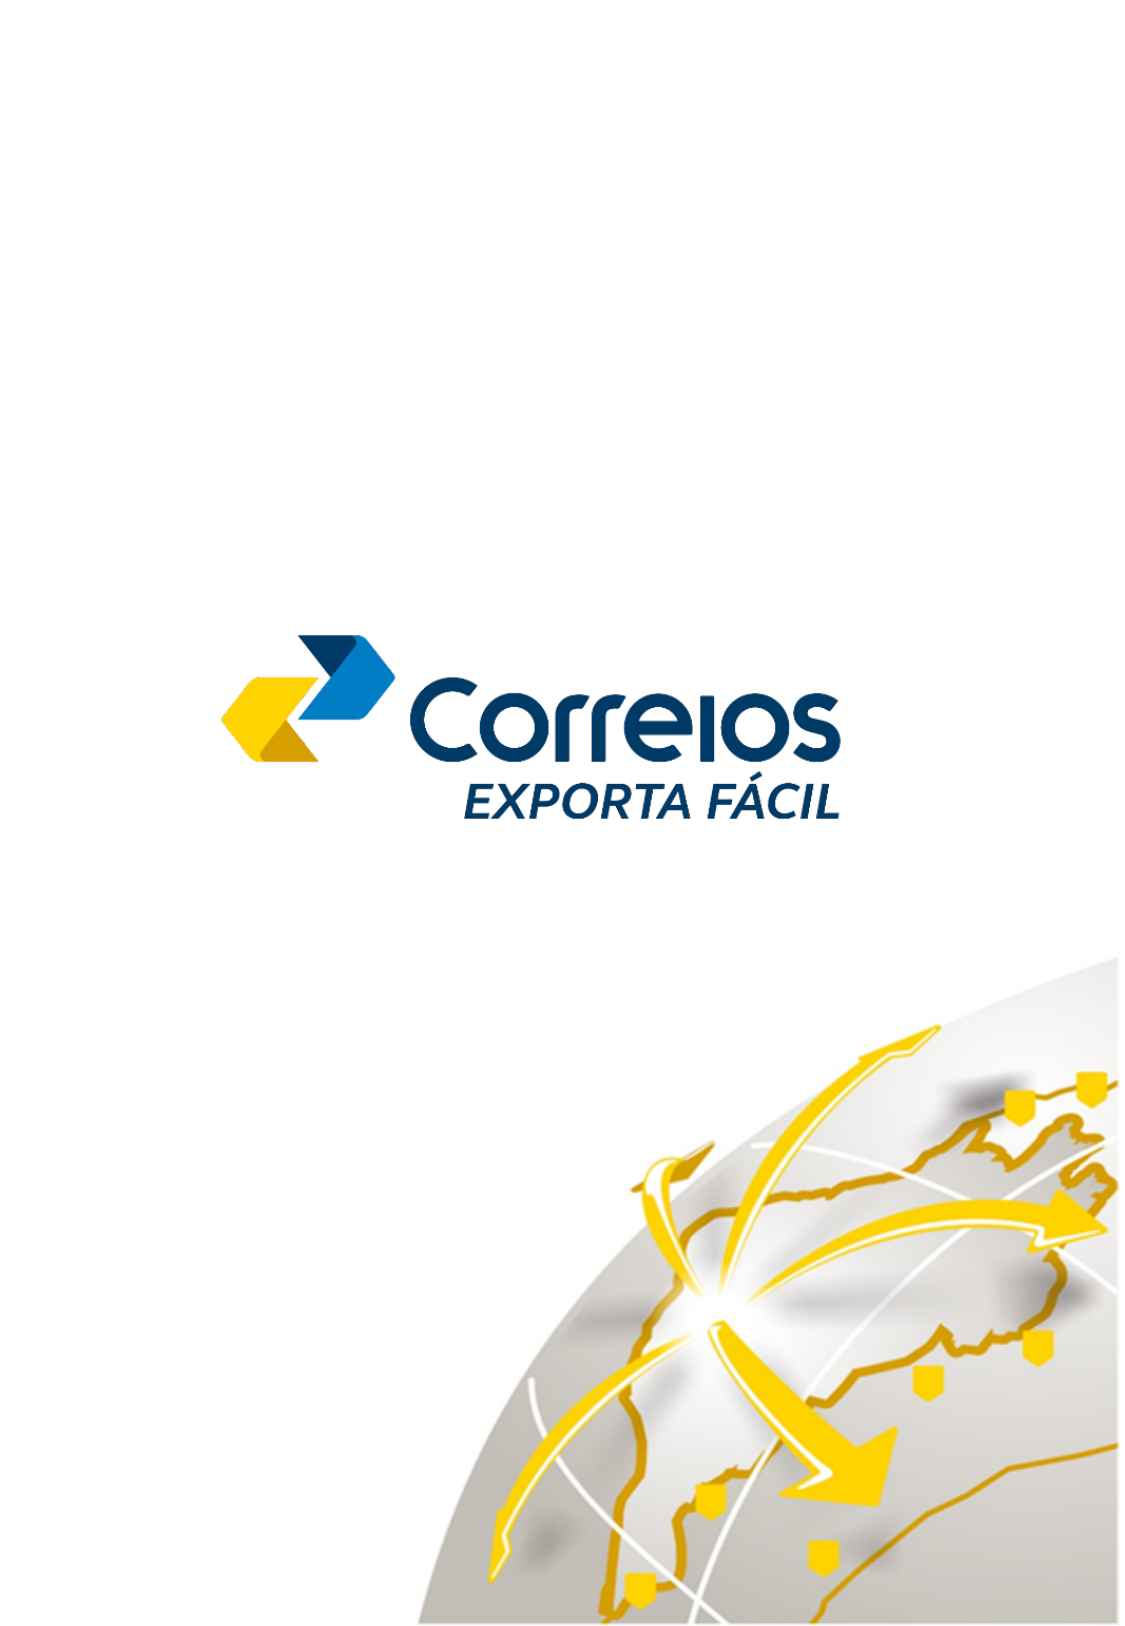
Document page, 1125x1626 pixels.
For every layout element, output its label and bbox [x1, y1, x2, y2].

picture [373, 922, 1125, 1625]
picture [137, 551, 924, 903]
